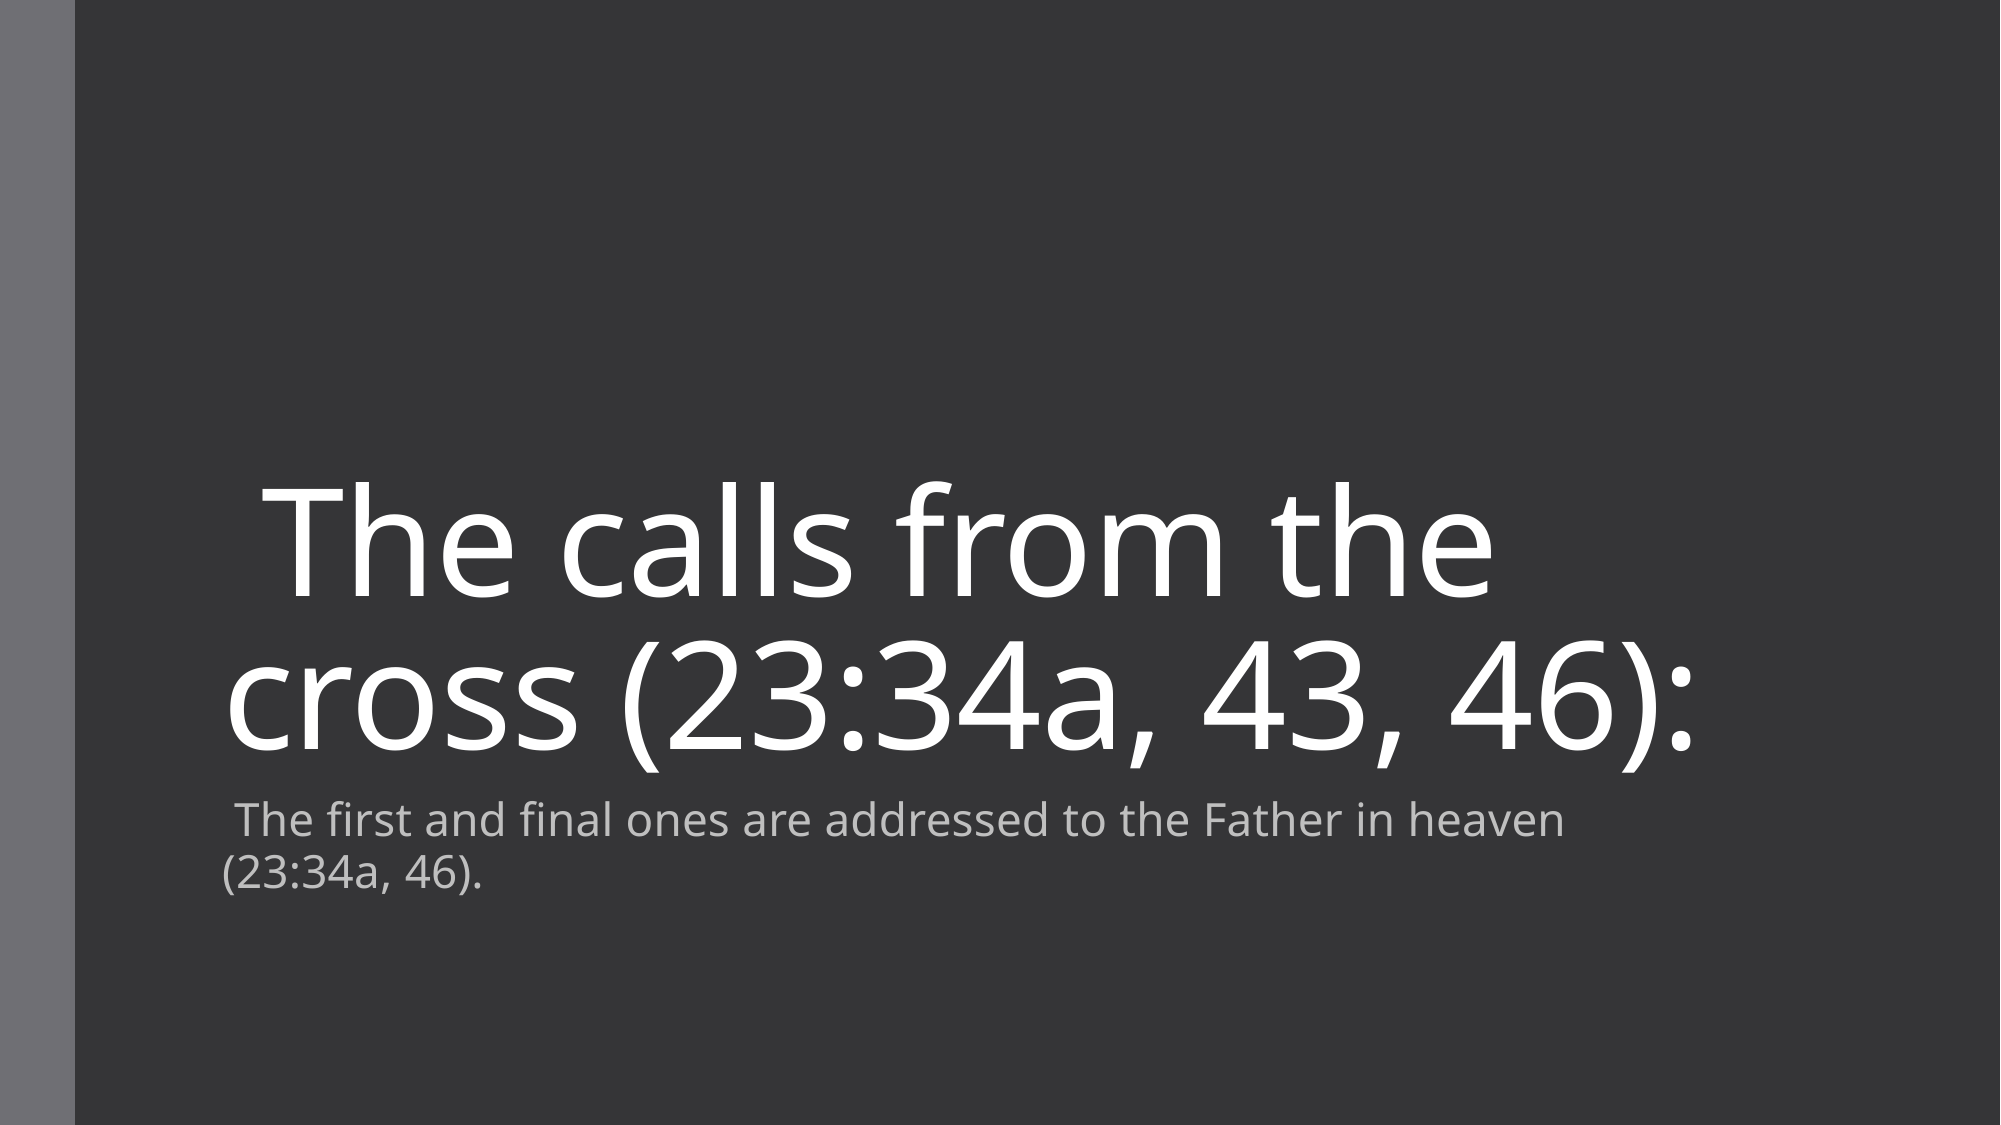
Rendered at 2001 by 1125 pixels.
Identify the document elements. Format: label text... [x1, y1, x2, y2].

title The calls from the cross (23:34a, 43, 46): [206, 124, 1752, 787]
subtitle The first and final ones are addressed to the Father in heaven (23:34a, 46). [206, 787, 1752, 1066]
